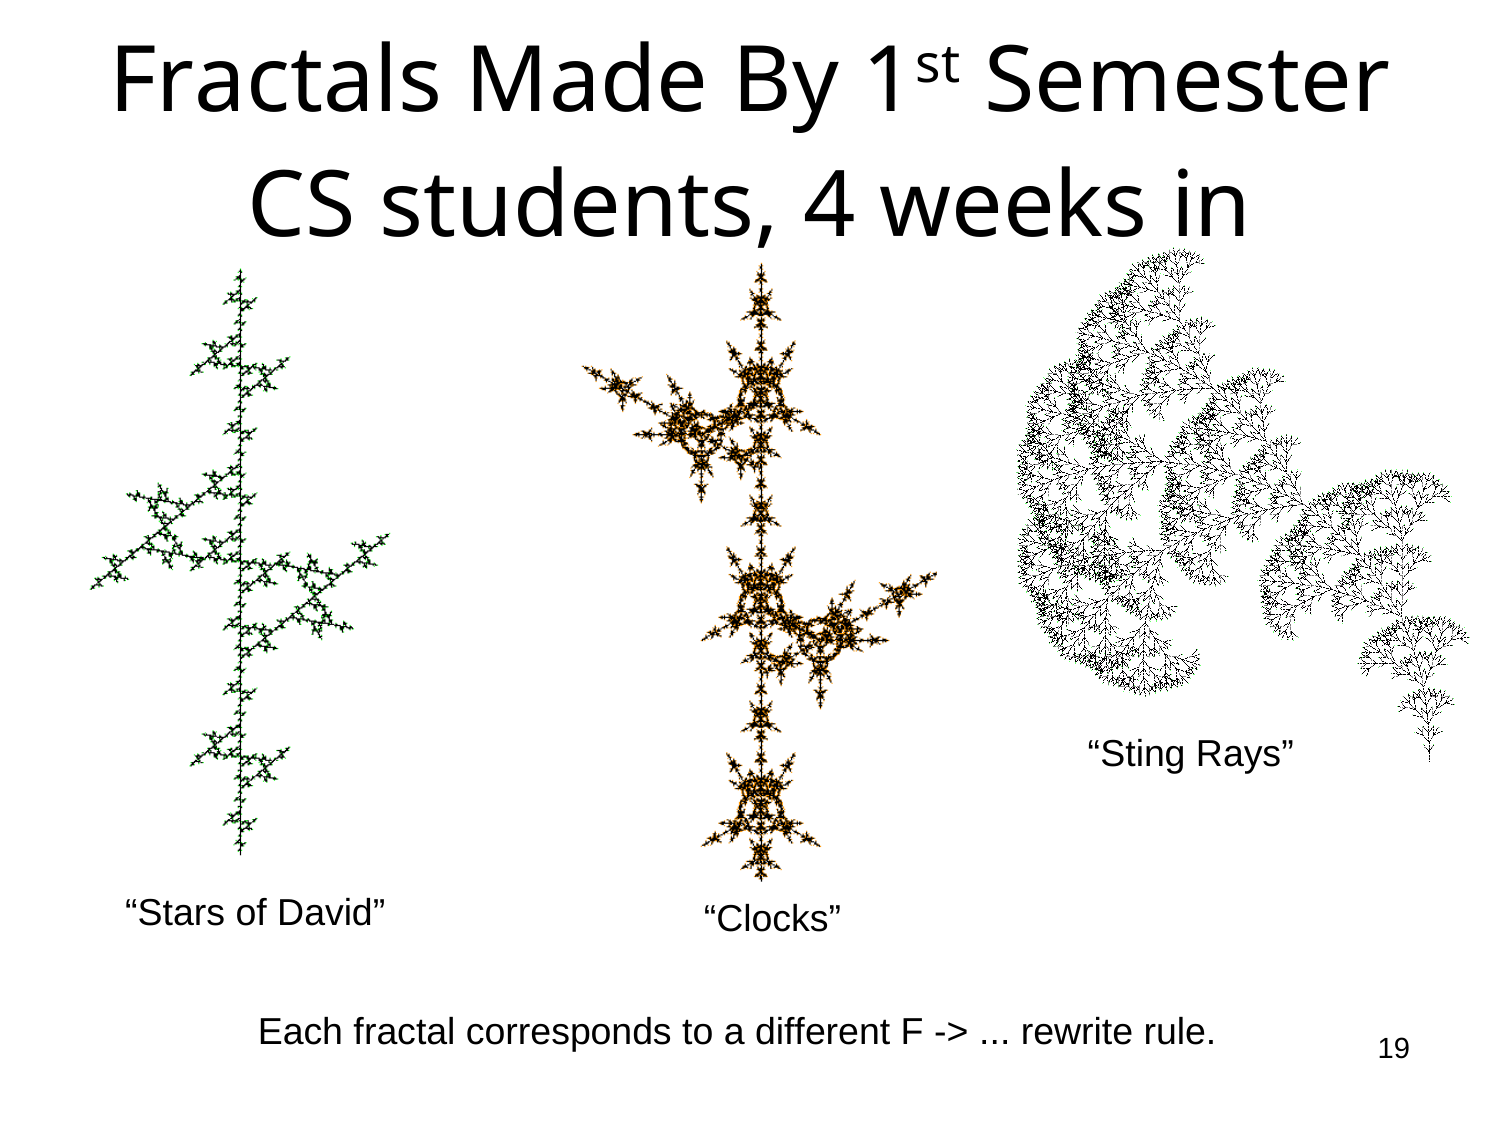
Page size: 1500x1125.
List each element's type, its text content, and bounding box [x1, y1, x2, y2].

text_box “Stars of David” [110, 884, 402, 941]
picture [0, 242, 1483, 950]
text_box Each fractal corresponds to a different F -> ... rewrite rule. [243, 1003, 1247, 1061]
text_box “Clocks” [689, 889, 857, 947]
title Fractals Made By 1st Semester CS students, 4 weeks in [75, 28, 1426, 250]
text_box “Sting Rays” [1073, 724, 1310, 782]
